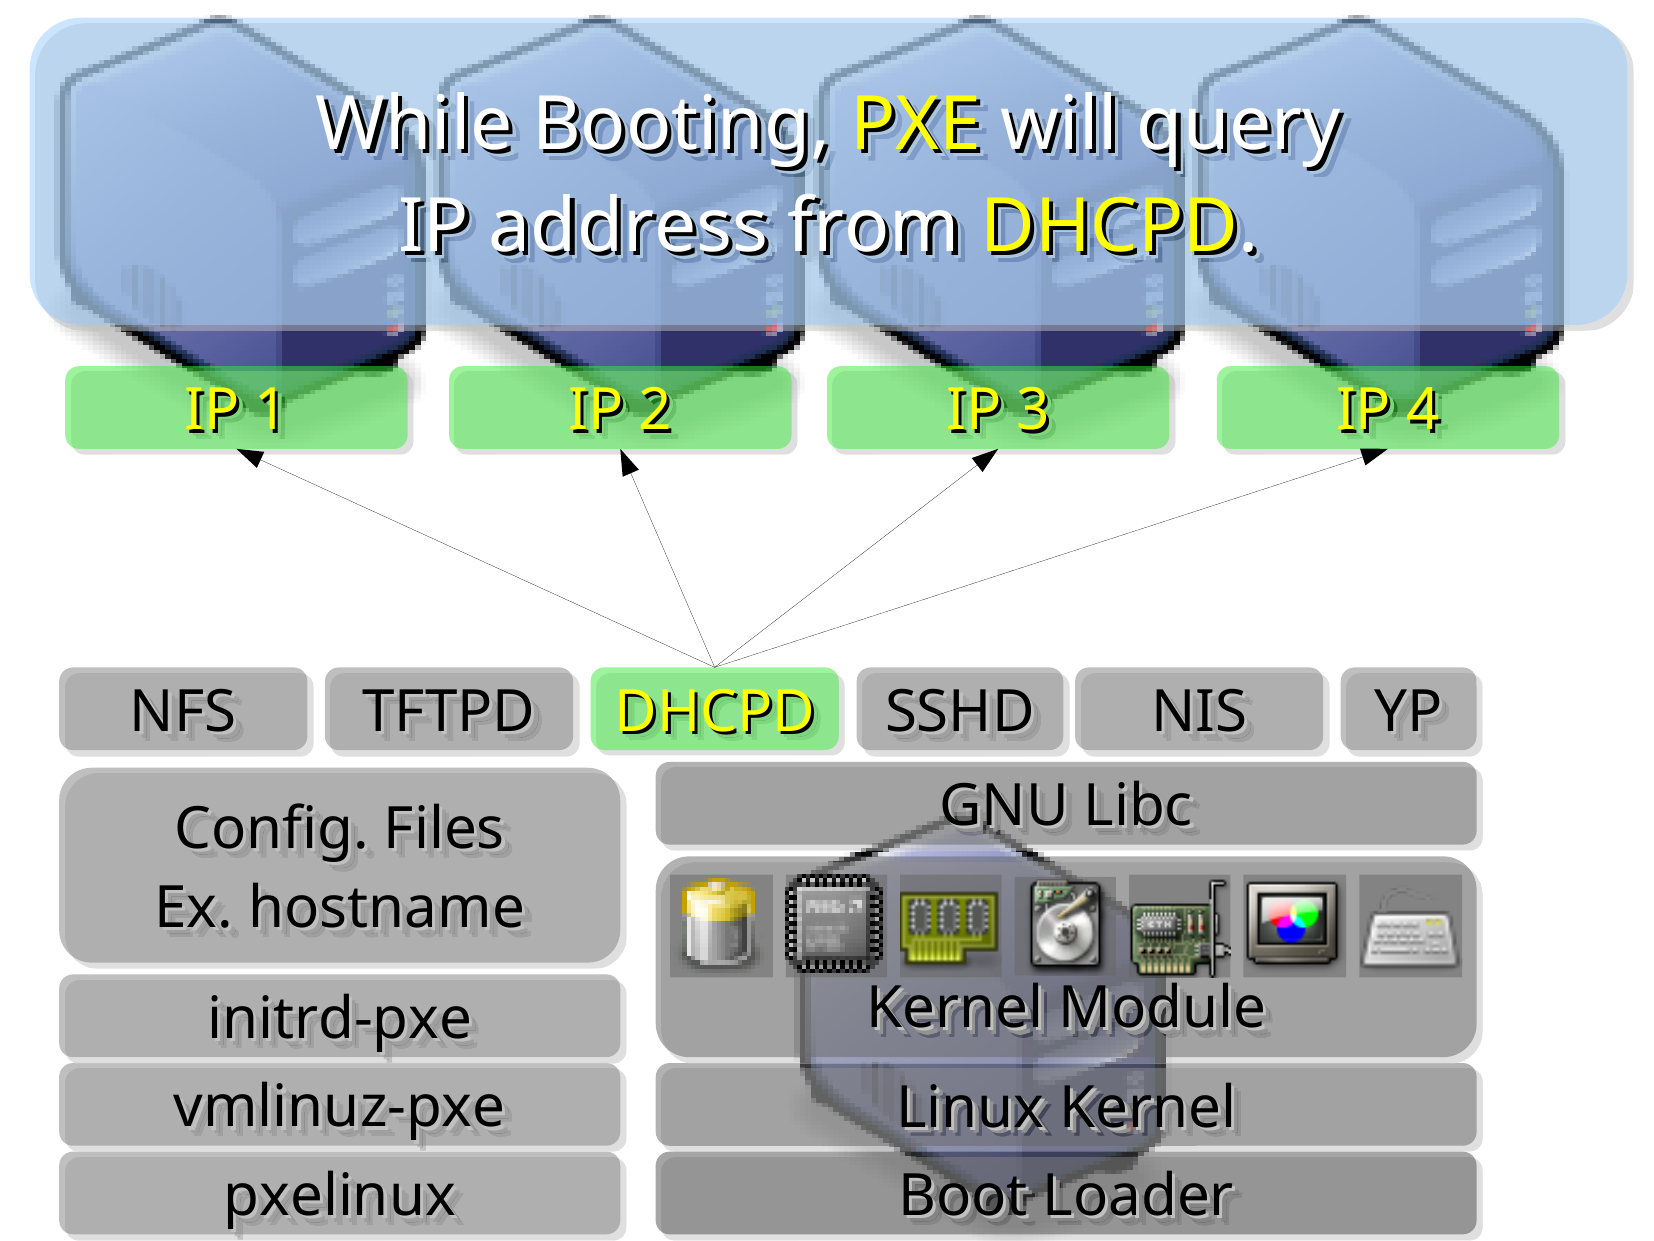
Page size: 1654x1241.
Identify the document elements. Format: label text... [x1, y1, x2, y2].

picture [900, 874, 1002, 978]
picture [785, 874, 888, 978]
text_box initrd-pxe [59, 974, 621, 1058]
text_box NFS [59, 667, 308, 751]
text_box DHCPD [590, 667, 839, 751]
picture [1129, 874, 1231, 978]
text_box Linux Kernel [655, 1063, 1477, 1146]
picture [670, 874, 773, 978]
text_box NIS [1075, 667, 1324, 751]
text_box pxelinux [59, 1151, 621, 1235]
picture [1359, 874, 1463, 978]
text_box While Booting, PXE will query IP address from DHCPD. [29, 17, 1628, 325]
text_box YP [1340, 667, 1477, 751]
text_box IP 2 [449, 366, 792, 449]
text_box IP 3 [827, 366, 1170, 449]
picture [1243, 874, 1347, 978]
picture [27, 2, 1609, 502]
text_box Kernel Module [655, 856, 1477, 1058]
text_box IP 1 [65, 366, 408, 449]
text_box IP 4 [1216, 366, 1560, 449]
text_box vmlinuz-pxe [59, 1062, 621, 1146]
picture [767, 1235, 1211, 1241]
picture [767, 1146, 1211, 1151]
picture [767, 1058, 1211, 1063]
picture [767, 845, 1211, 856]
text_box SSHD [856, 667, 1064, 751]
picture [1014, 876, 1116, 976]
text_box TFTPD [324, 667, 574, 751]
text_box Boot Loader [655, 1151, 1477, 1235]
text_box GNU Libc [655, 761, 1477, 845]
text_box Config. Files Ex. hostname [59, 767, 621, 963]
